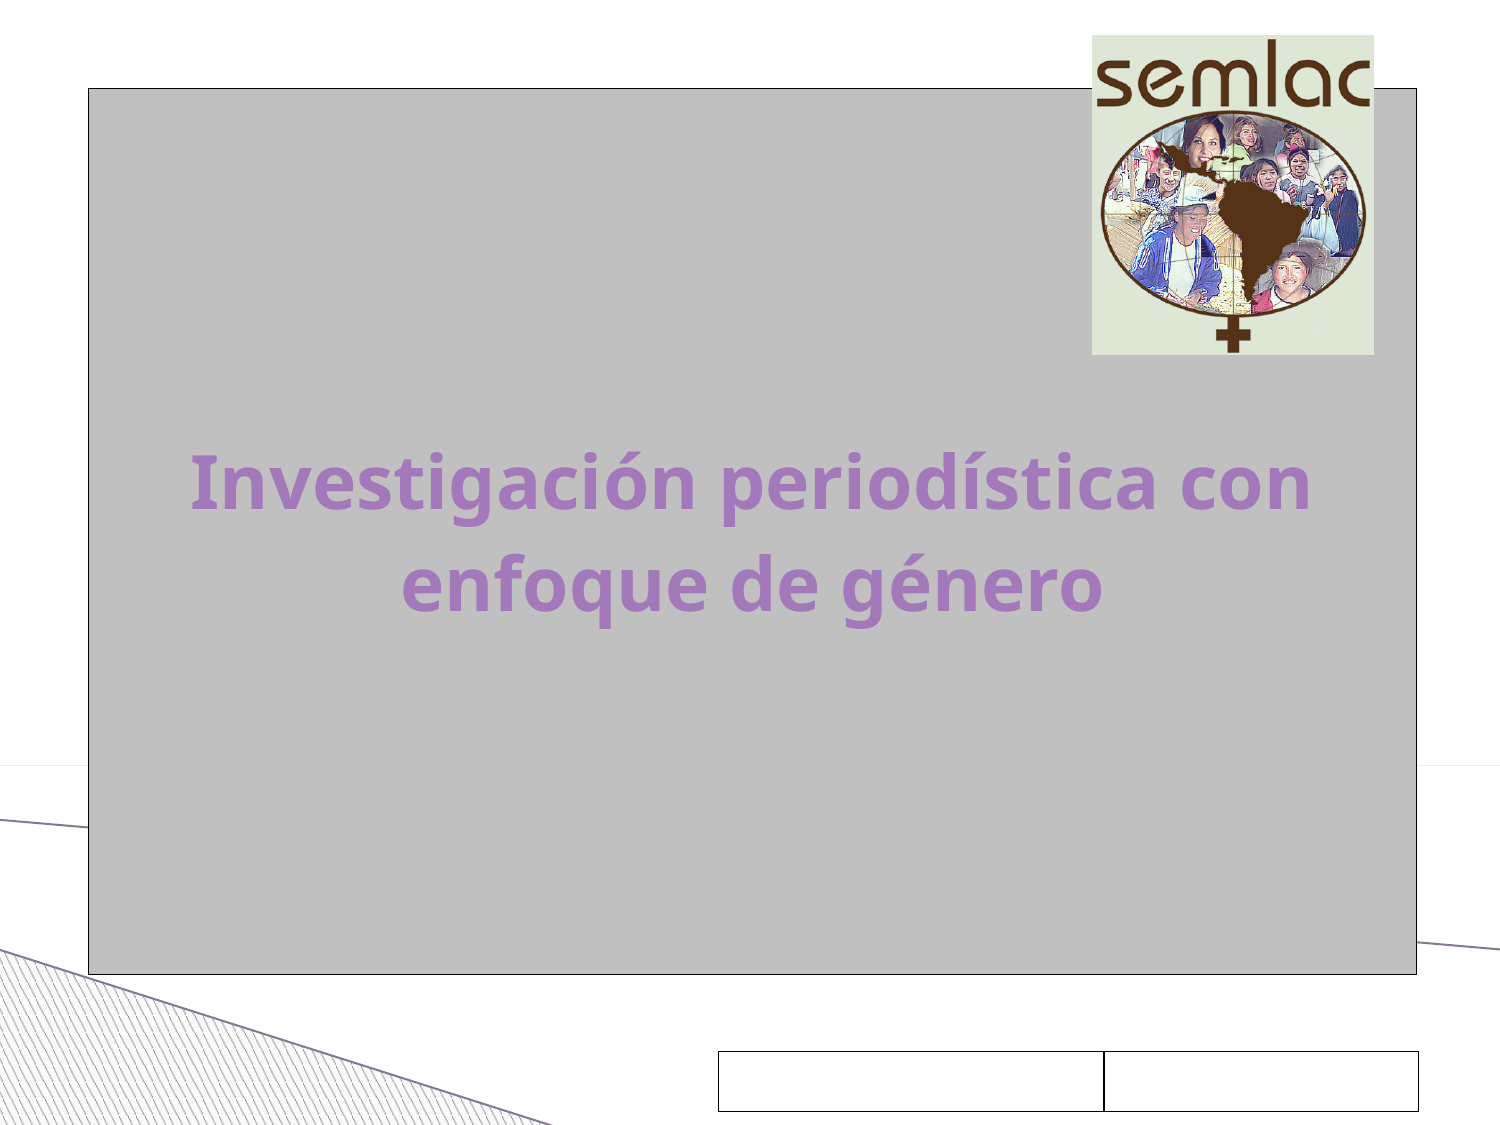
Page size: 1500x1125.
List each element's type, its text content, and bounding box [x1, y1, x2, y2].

picture [1092, 35, 1374, 355]
picture [0, 952, 543, 1125]
title Investigación periodística con enfoque de género [88, 88, 1417, 975]
